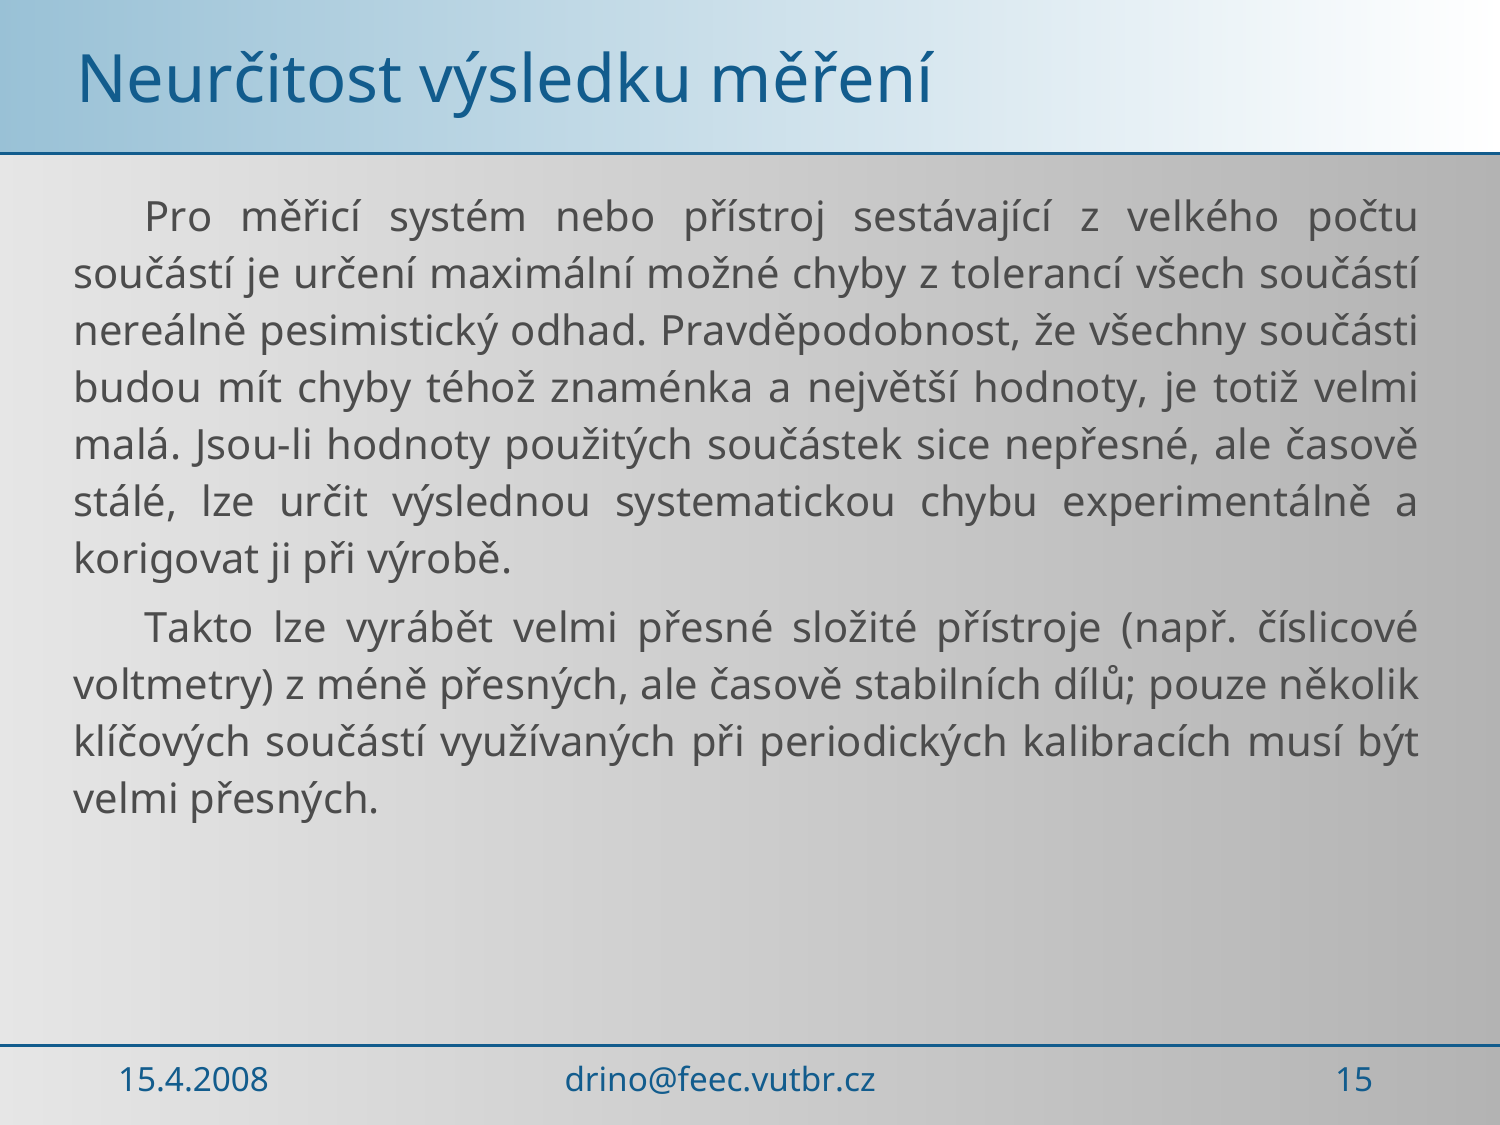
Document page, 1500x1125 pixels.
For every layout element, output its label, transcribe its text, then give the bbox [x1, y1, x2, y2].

text_box <číslo> [1075, 1049, 1388, 1125]
text_box drino@feec.vutbr.cz [454, 1049, 987, 1125]
text_box Pro měřicí systém nebo přístroj sestávající z velkého počtu součástí je určení maximální možné chyby z tolerancí všech součástí nereálně pesimistický odhad. Pravděpodobnost, že všechny součásti budou mít chyby téhož znaménka a největší hodnoty, je totiž velmi malá. Jsou-li hodnoty použitých součástek sice nepřesné, ale časově stálé, lze určit výslednou systematickou chybu experimentálně a korigovat ji při výrobě. Takto lze vyrábět velmi přesné složité přístroje (např. číslicové voltmetry) z méně přesných, ale časově stabilních dílů; pouze několik klíčových součástí využívaných při periodických kalibracích musí být velmi přesných. [59, 178, 1442, 834]
text_box 15.4.2008 [103, 1049, 432, 1125]
title Neurčitost výsledku měření [0, 0, 1500, 152]
